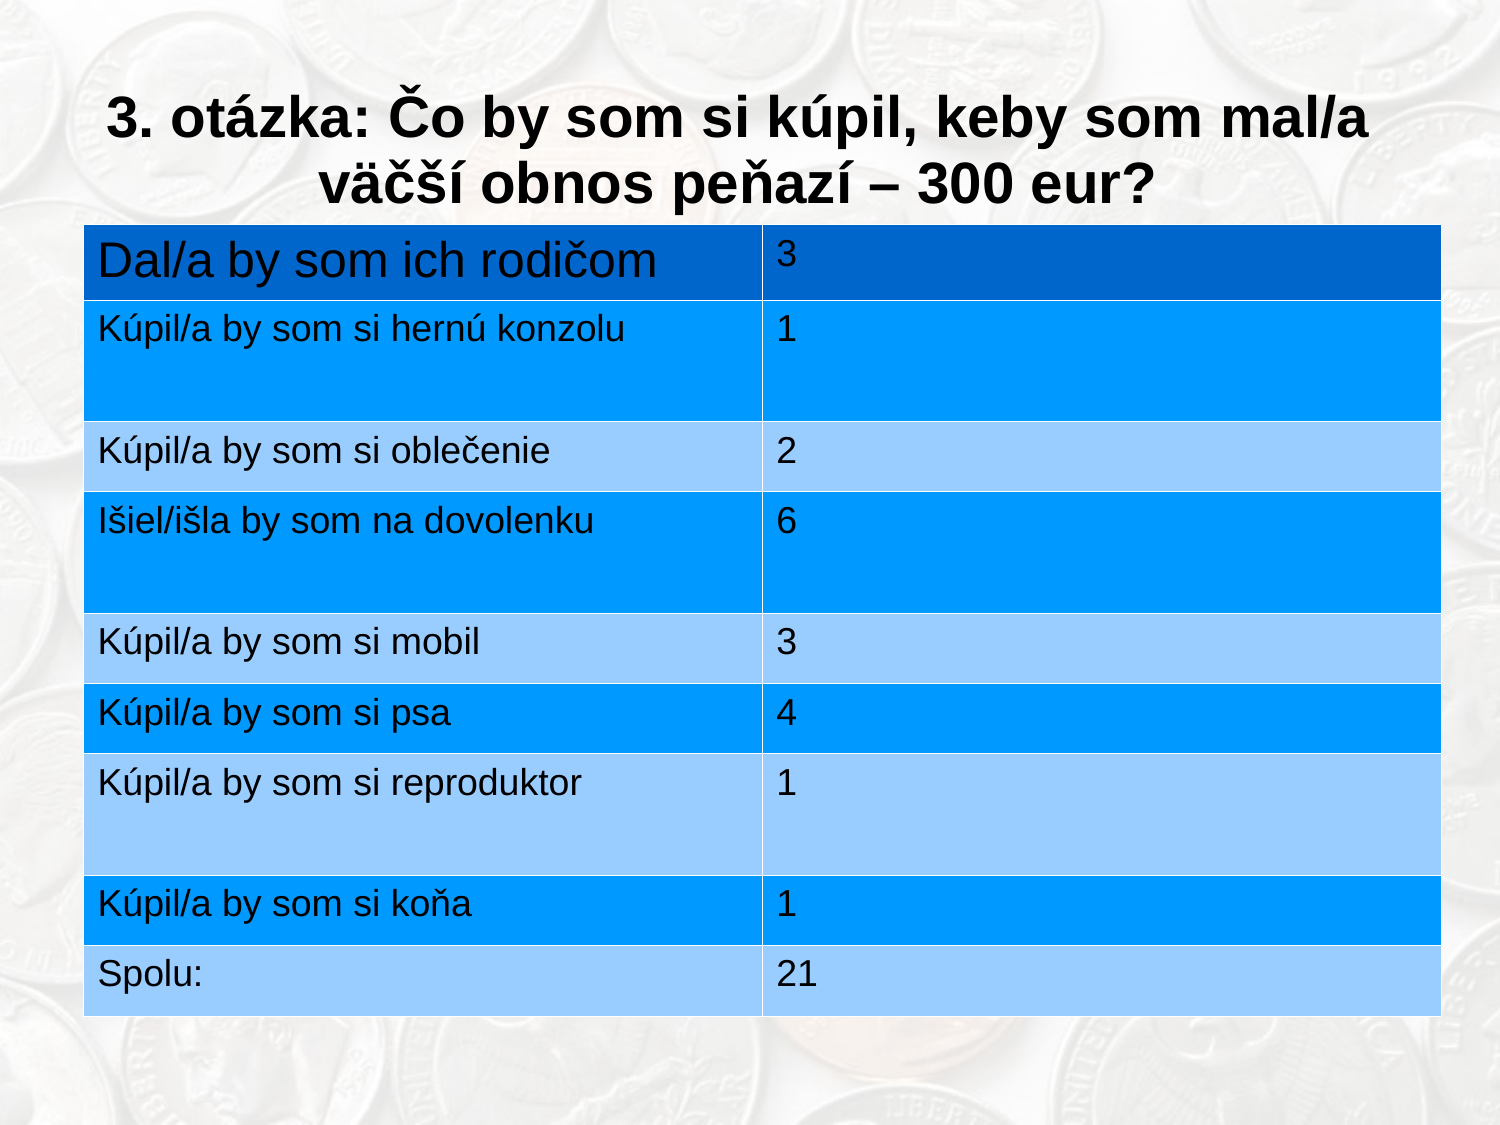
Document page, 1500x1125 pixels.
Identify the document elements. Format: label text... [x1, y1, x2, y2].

table_header 3 [763, 225, 1441, 300]
table_cell Kúpil/a by som si koňa [84, 876, 762, 945]
table_cell Kúpil/a by som si hernú konzolu [84, 301, 762, 421]
table_cell 1 [763, 301, 1441, 421]
table_cell Kúpil/a by som si mobil [84, 614, 762, 683]
table_cell 6 [763, 492, 1441, 613]
table_header Dal/a by som ich rodičom [84, 225, 762, 300]
table_cell 1 [763, 876, 1441, 945]
table_cell 4 [763, 684, 1441, 753]
table_cell Kúpil/a by som si psa [84, 684, 762, 753]
table_cell 2 [763, 422, 1441, 491]
table_cell 21 [763, 946, 1441, 1016]
title 3. otázka: Čo by som si kúpil, keby som mal/a väčší obnos peňazí – 300 eur? [70, 35, 1406, 225]
table_cell 3 [763, 614, 1441, 683]
table_cell Kúpil/a by som si reproduktor [84, 754, 762, 875]
table_cell Kúpil/a by som si oblečenie [84, 422, 762, 491]
table_cell 1 [763, 754, 1441, 875]
table_cell Spolu: [84, 946, 762, 1016]
picture [0, 0, 1500, 1125]
table_cell Išiel/išla by som na dovolenku [84, 492, 762, 613]
